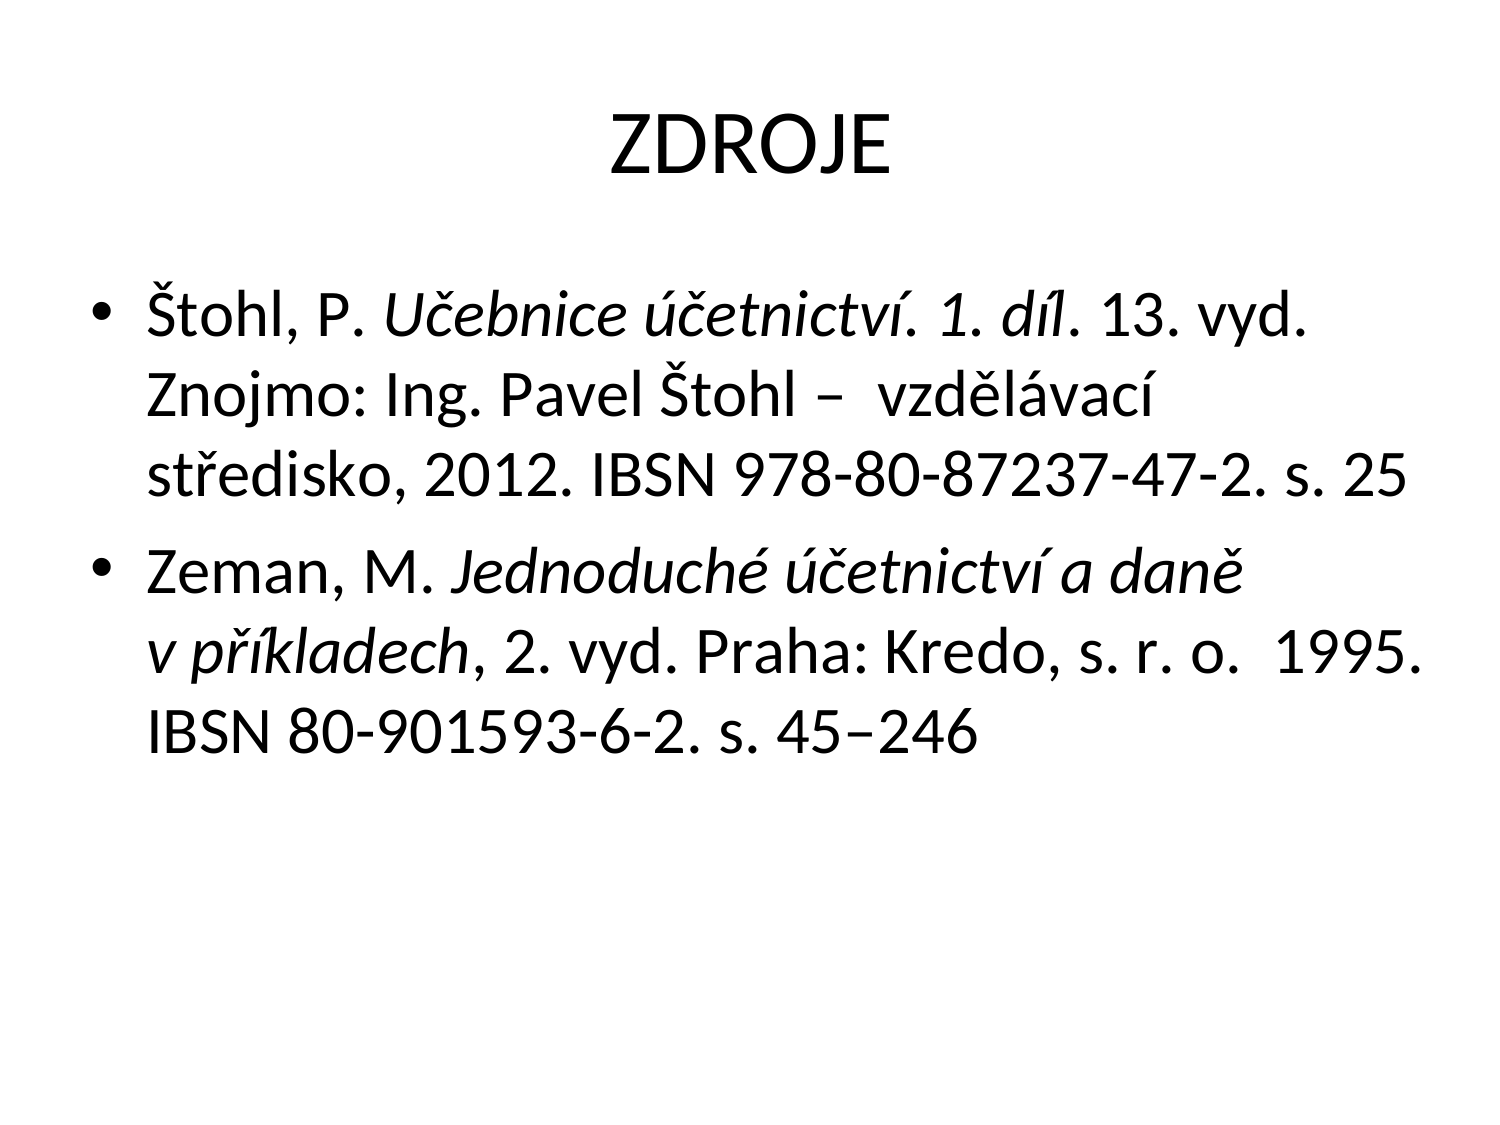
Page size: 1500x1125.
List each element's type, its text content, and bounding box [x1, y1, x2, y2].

title ZDROJE [76, 42, 1427, 231]
list Štohl, P. Učebnice účetnictví. 1. díl. 13. vyd. Znojmo: Ing. Pavel Štohl ‒ vzdělávací středisko, 2012. IBSN 978-80-87237-47-2. s. 25 Zeman, M. Jednoduché účetnictví a daně v příkladech, 2. vyd. Praha: Kredo, s. r. o. 1995. IBSN 80-901593-6-2. s. 45‒246 [75, 262, 1447, 1006]
